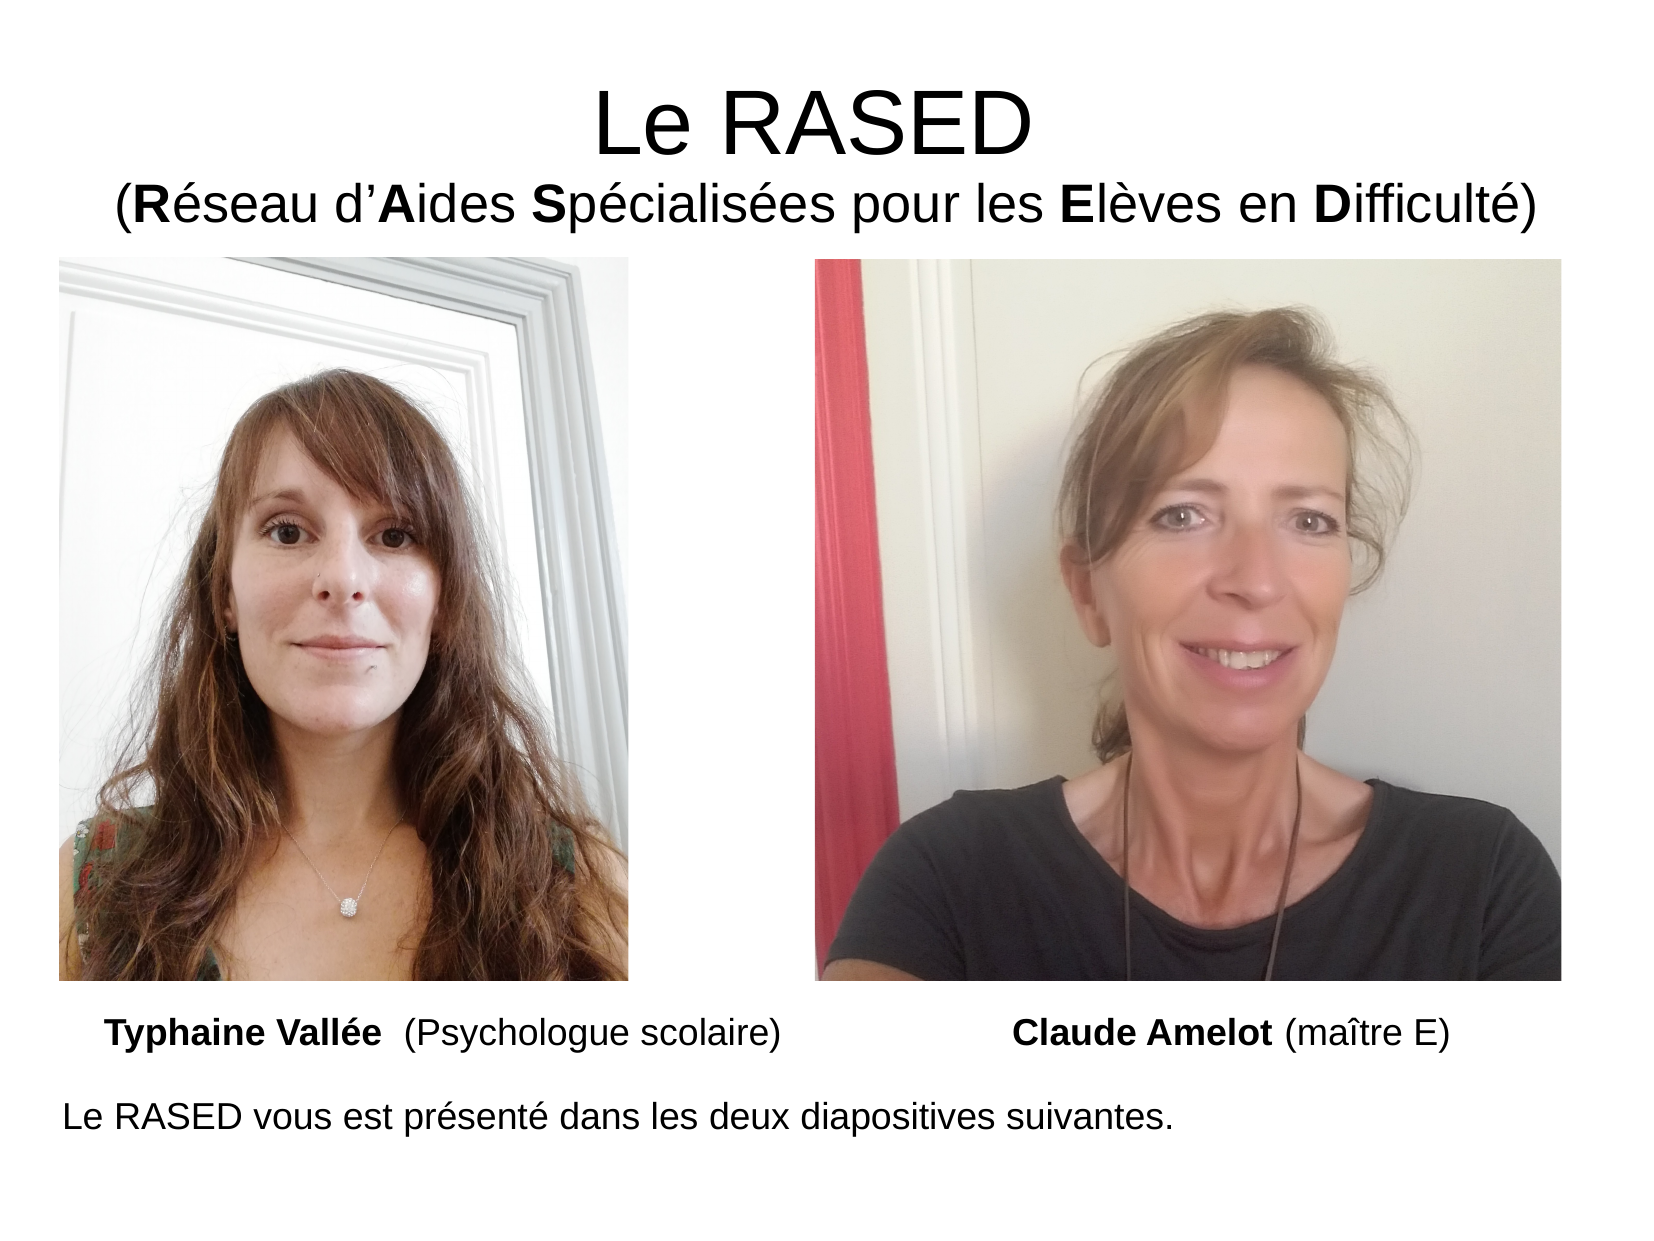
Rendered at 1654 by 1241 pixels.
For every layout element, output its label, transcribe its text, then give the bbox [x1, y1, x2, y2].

picture [814, 259, 1562, 981]
picture [59, 257, 629, 981]
text_box Typhaine Vallée (Psychologue scolaire) Claude Amelot (maître E) Le RASED vous est présenté dans les deux diapositives suivantes. [47, 1003, 1536, 1145]
title Le RASED (Réseau d’Aides Spécialisées pour les Elèves en Difficulté) [82, 49, 1571, 257]
